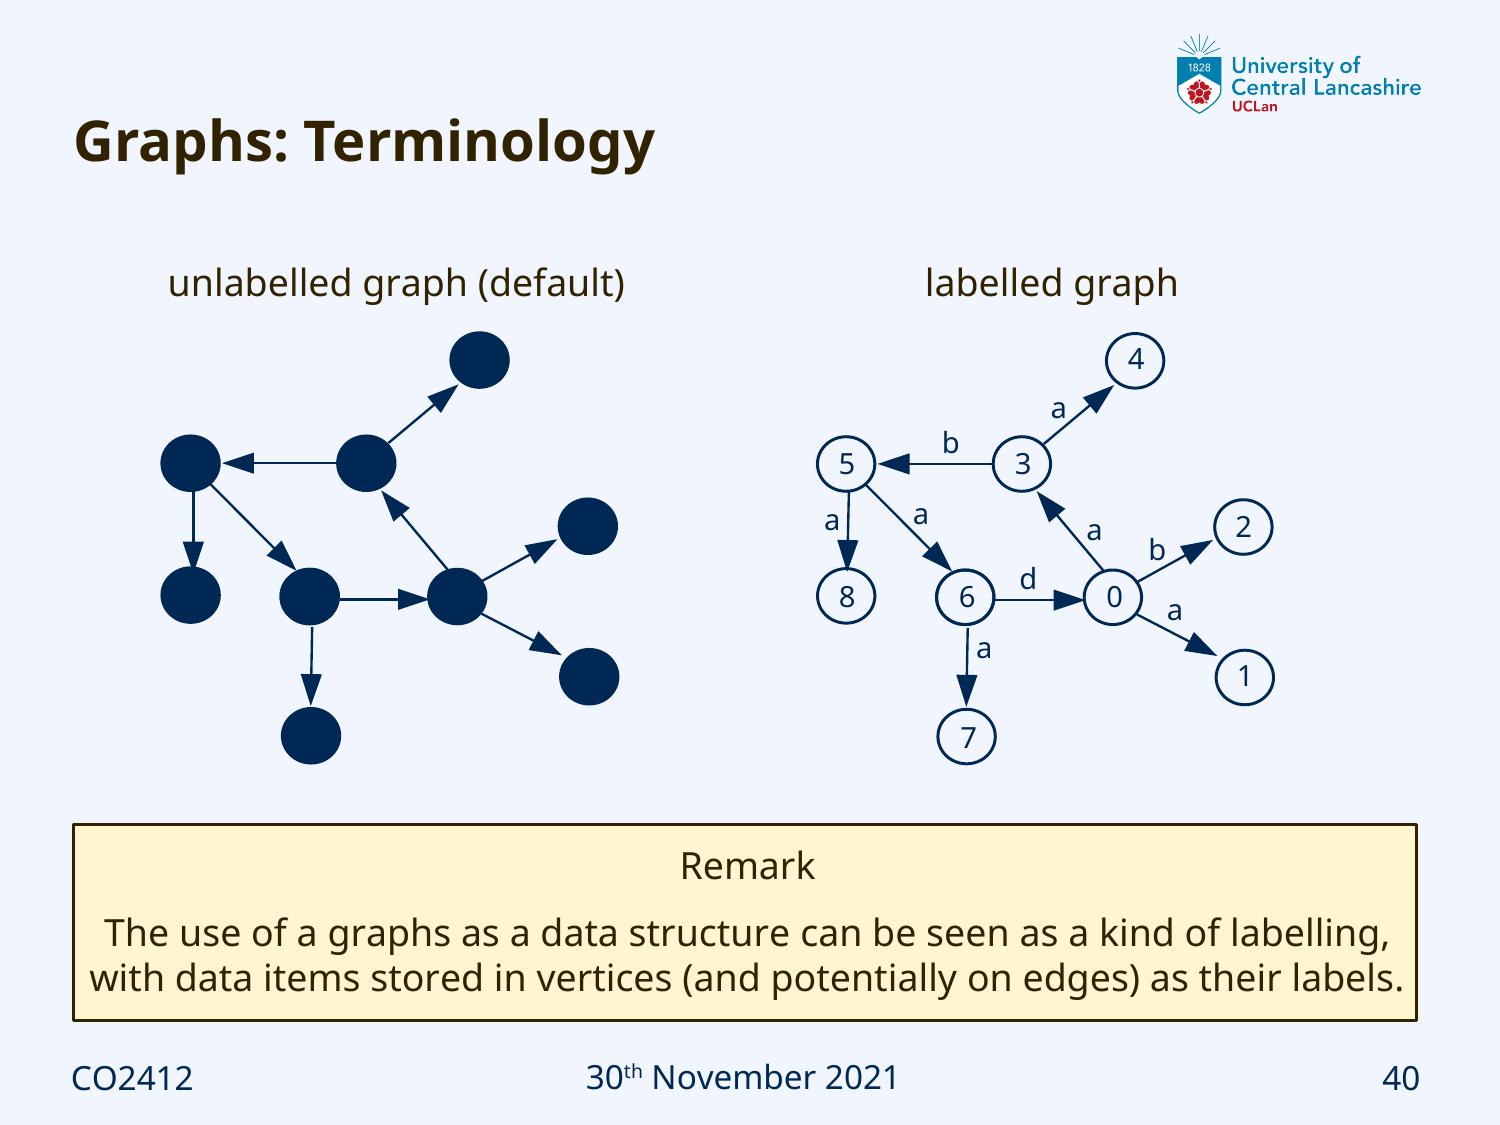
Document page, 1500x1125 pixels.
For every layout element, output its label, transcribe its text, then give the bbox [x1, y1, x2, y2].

text_box b [927, 416, 975, 467]
text_box 5 [823, 438, 872, 488]
text_box 3 [999, 438, 1048, 488]
text_box d [1004, 552, 1053, 603]
text_box [280, 569, 339, 624]
text_box [428, 569, 487, 624]
text_box [161, 567, 220, 623]
text_box [337, 435, 396, 491]
text_box [282, 708, 340, 764]
text_box [73, 1007, 1417, 1021]
text_box a [1152, 584, 1200, 635]
text_box 6 [944, 571, 992, 622]
text_box a [809, 493, 857, 544]
text_box 4 [1113, 333, 1161, 384]
text_box [559, 498, 617, 554]
text_box 7 [945, 711, 994, 762]
text_box 0 [1091, 571, 1139, 622]
text_box a [898, 488, 946, 539]
text_box 2 [1220, 501, 1269, 552]
text_box a [1035, 382, 1084, 432]
text_box [450, 332, 509, 388]
text_box b [1133, 524, 1181, 574]
text_box [161, 435, 220, 491]
text_box a [1071, 504, 1119, 554]
picture [1177, 34, 1421, 54]
text_box 1 [1222, 650, 1270, 701]
text_box [73, 824, 1417, 834]
text_box 8 [823, 571, 872, 622]
text_box labelled graph [783, 252, 1321, 312]
text_box [560, 649, 618, 704]
text_box unlabelled graph (default) [128, 251, 665, 312]
text_box Remark The use of a graphs as a data structure can be seen as a kind of labelling, with data items stored in vertices (and potentially on edges) as their labels. [70, 834, 1425, 1007]
text_box a [961, 621, 1009, 672]
title Graphs: Terminology [58, 54, 1500, 224]
